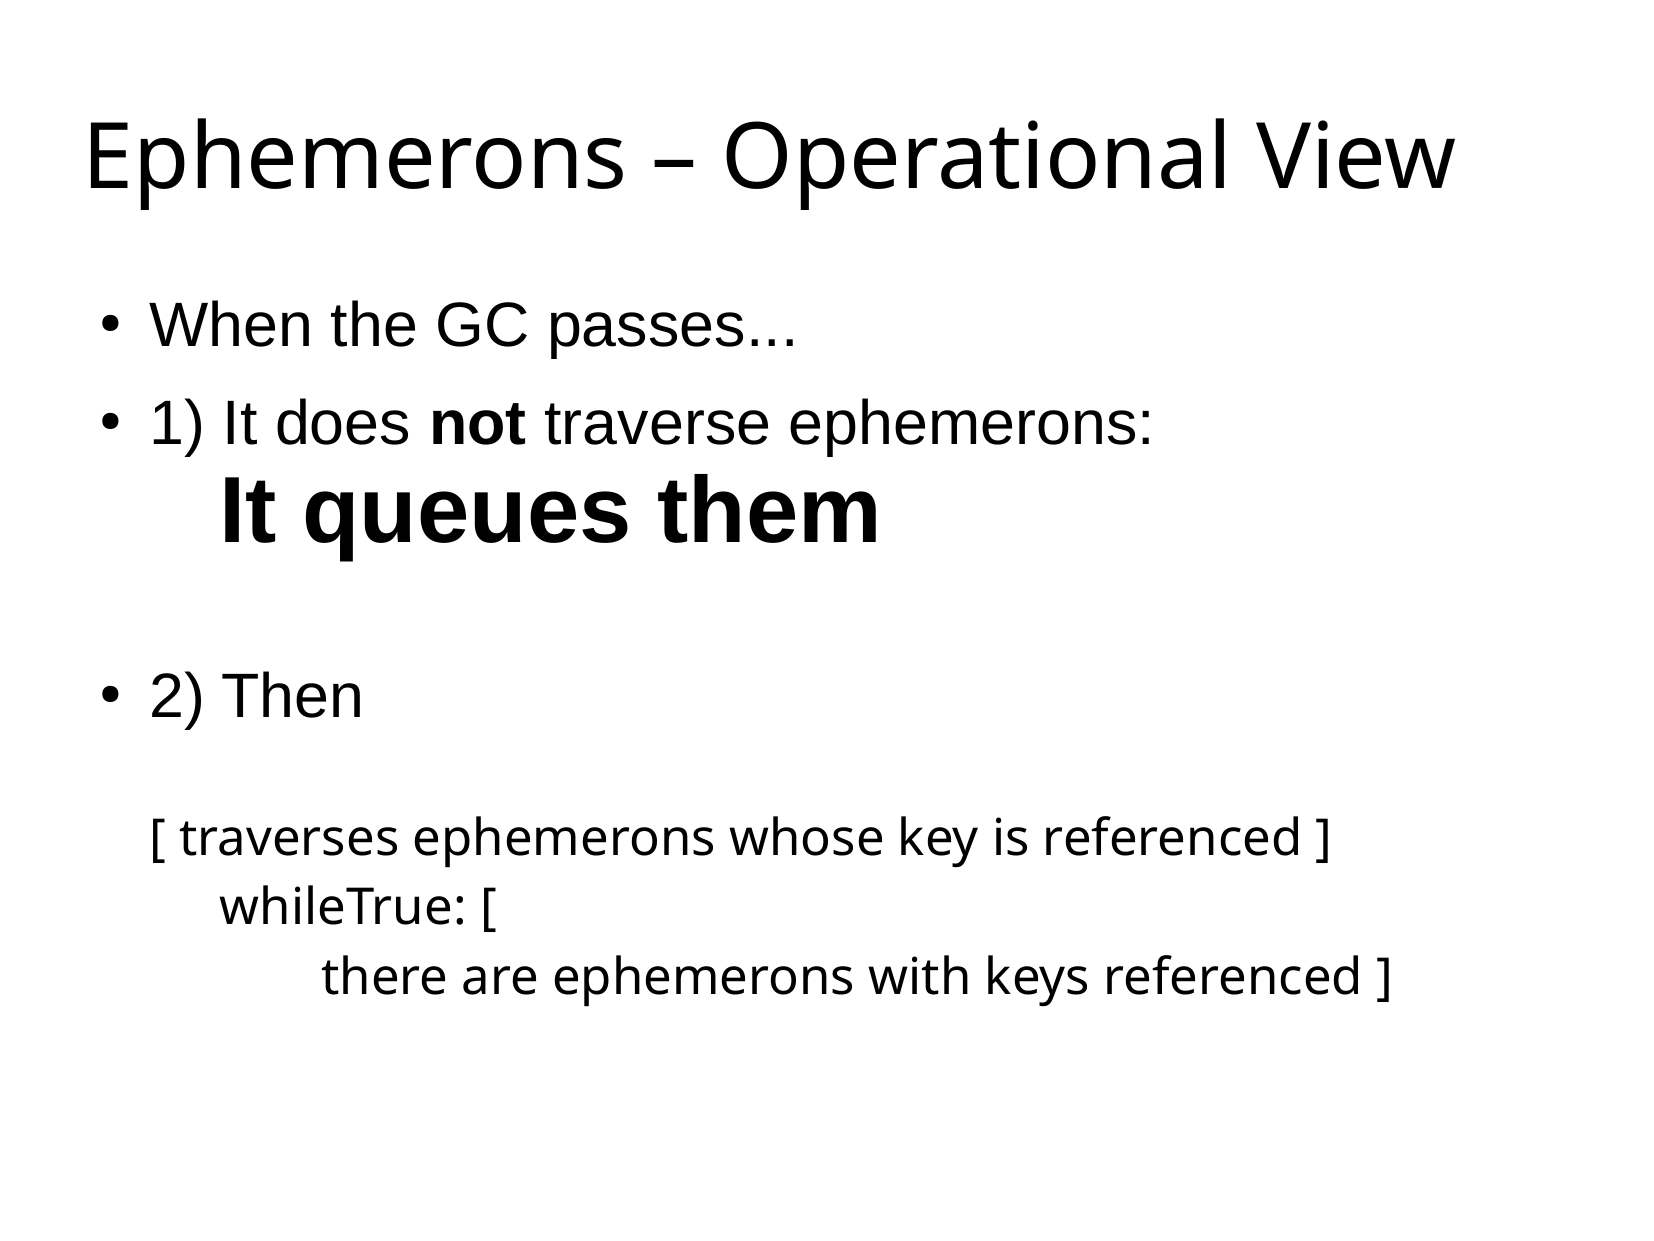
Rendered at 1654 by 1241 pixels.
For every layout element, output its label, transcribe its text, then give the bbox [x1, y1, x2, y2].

list When the GC passes... 1) It does not traverse ephemerons: It queues them 2) Then [ traverses ephemerons whose key is referenced ] whileTrue: [ there are ephemerons with keys referenced ] [82, 290, 1571, 1010]
title Ephemerons – Operational View [82, 42, 1571, 264]
